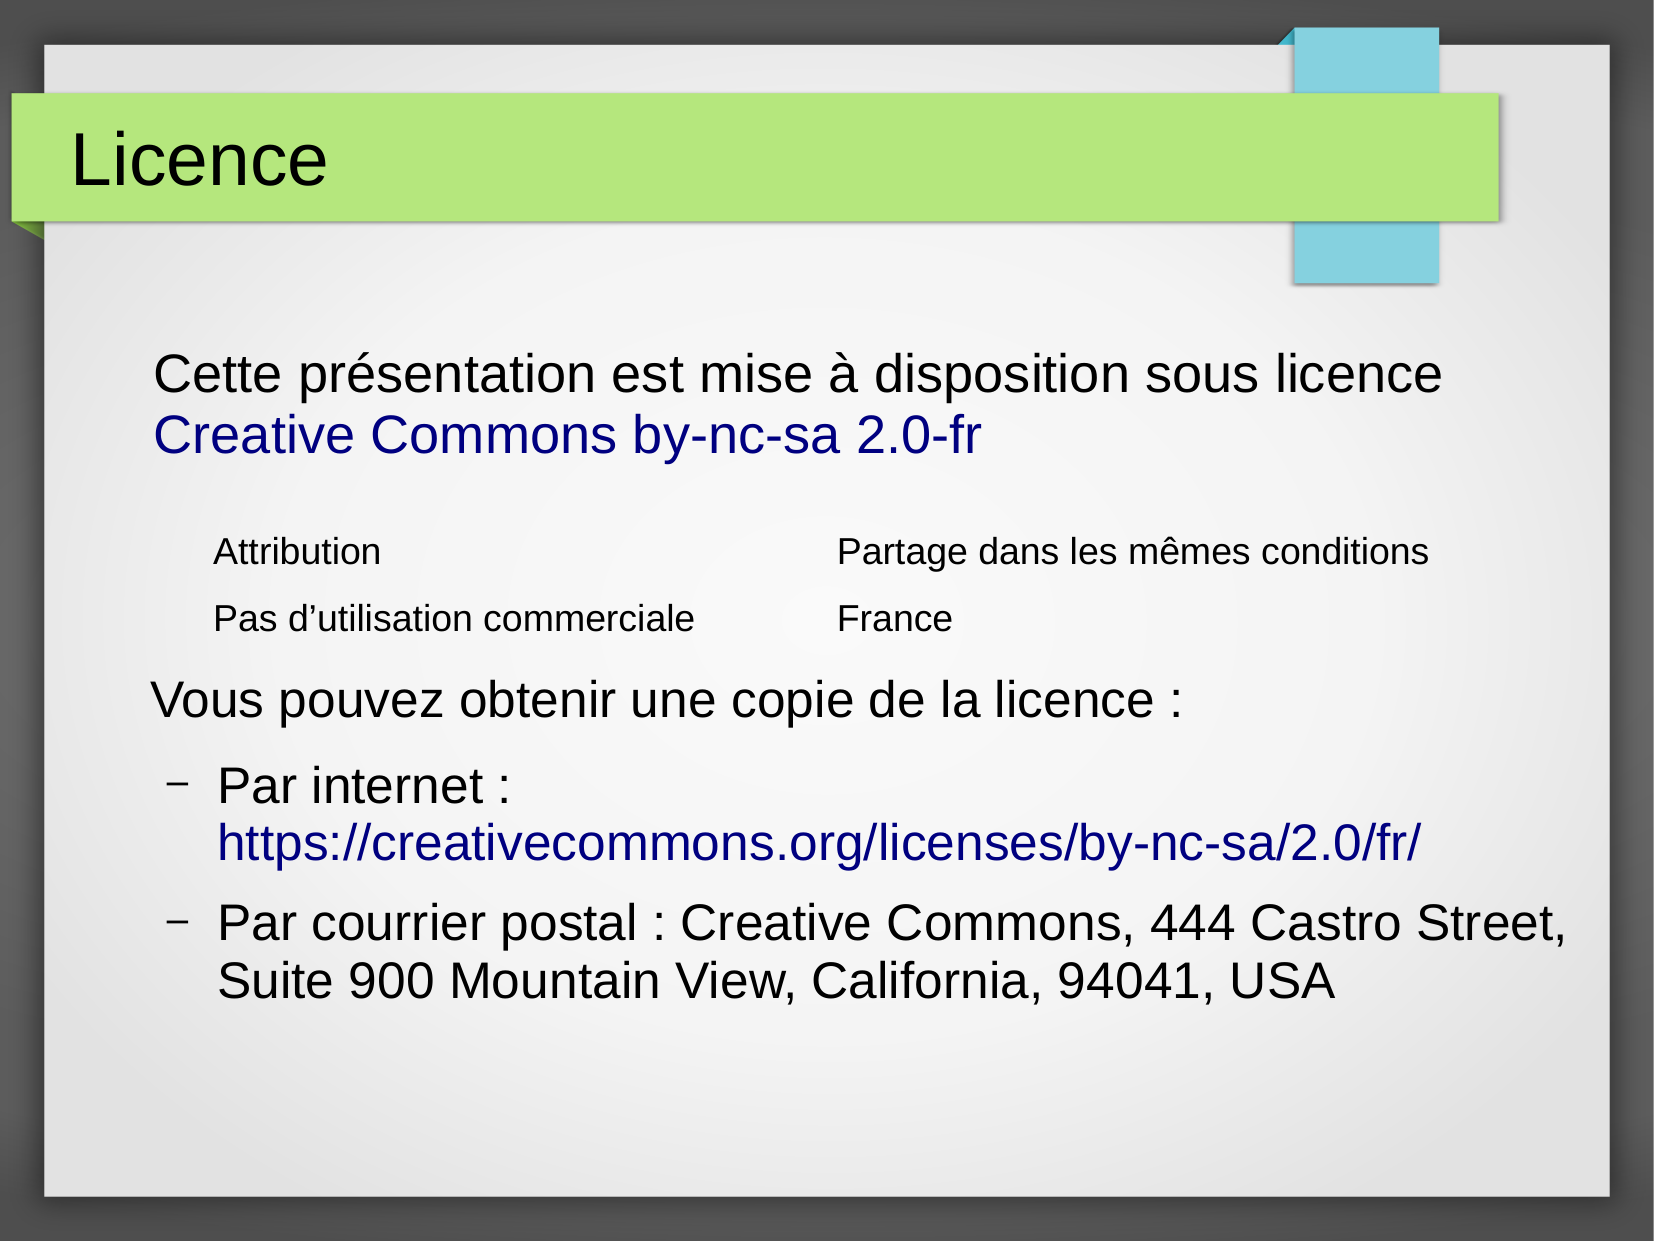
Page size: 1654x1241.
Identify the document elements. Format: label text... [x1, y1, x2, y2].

table_header Partage dans les mêmes conditions [822, 523, 1446, 590]
picture [0, 0, 1654, 1241]
table_cell France [822, 590, 1446, 658]
table_header Attribution [198, 523, 822, 590]
table_cell Pas d’utilisation commerciale [198, 590, 822, 658]
title Licence [70, 106, 1229, 213]
list Cette présentation est mise à disposition sous licence Creative Commons by-nc-sa 2.0-fr [82, 343, 1538, 670]
list Vous pouvez obtenir une copie de la licence : Par internet : https://creativecommons.org/licenses/by-nc-sa/2.0/fr/ Par courrier postal : Creative Commons, 444 Castro Street, Suite 900 Mountain View, California, 94041, USA [82, 670, 1571, 1015]
